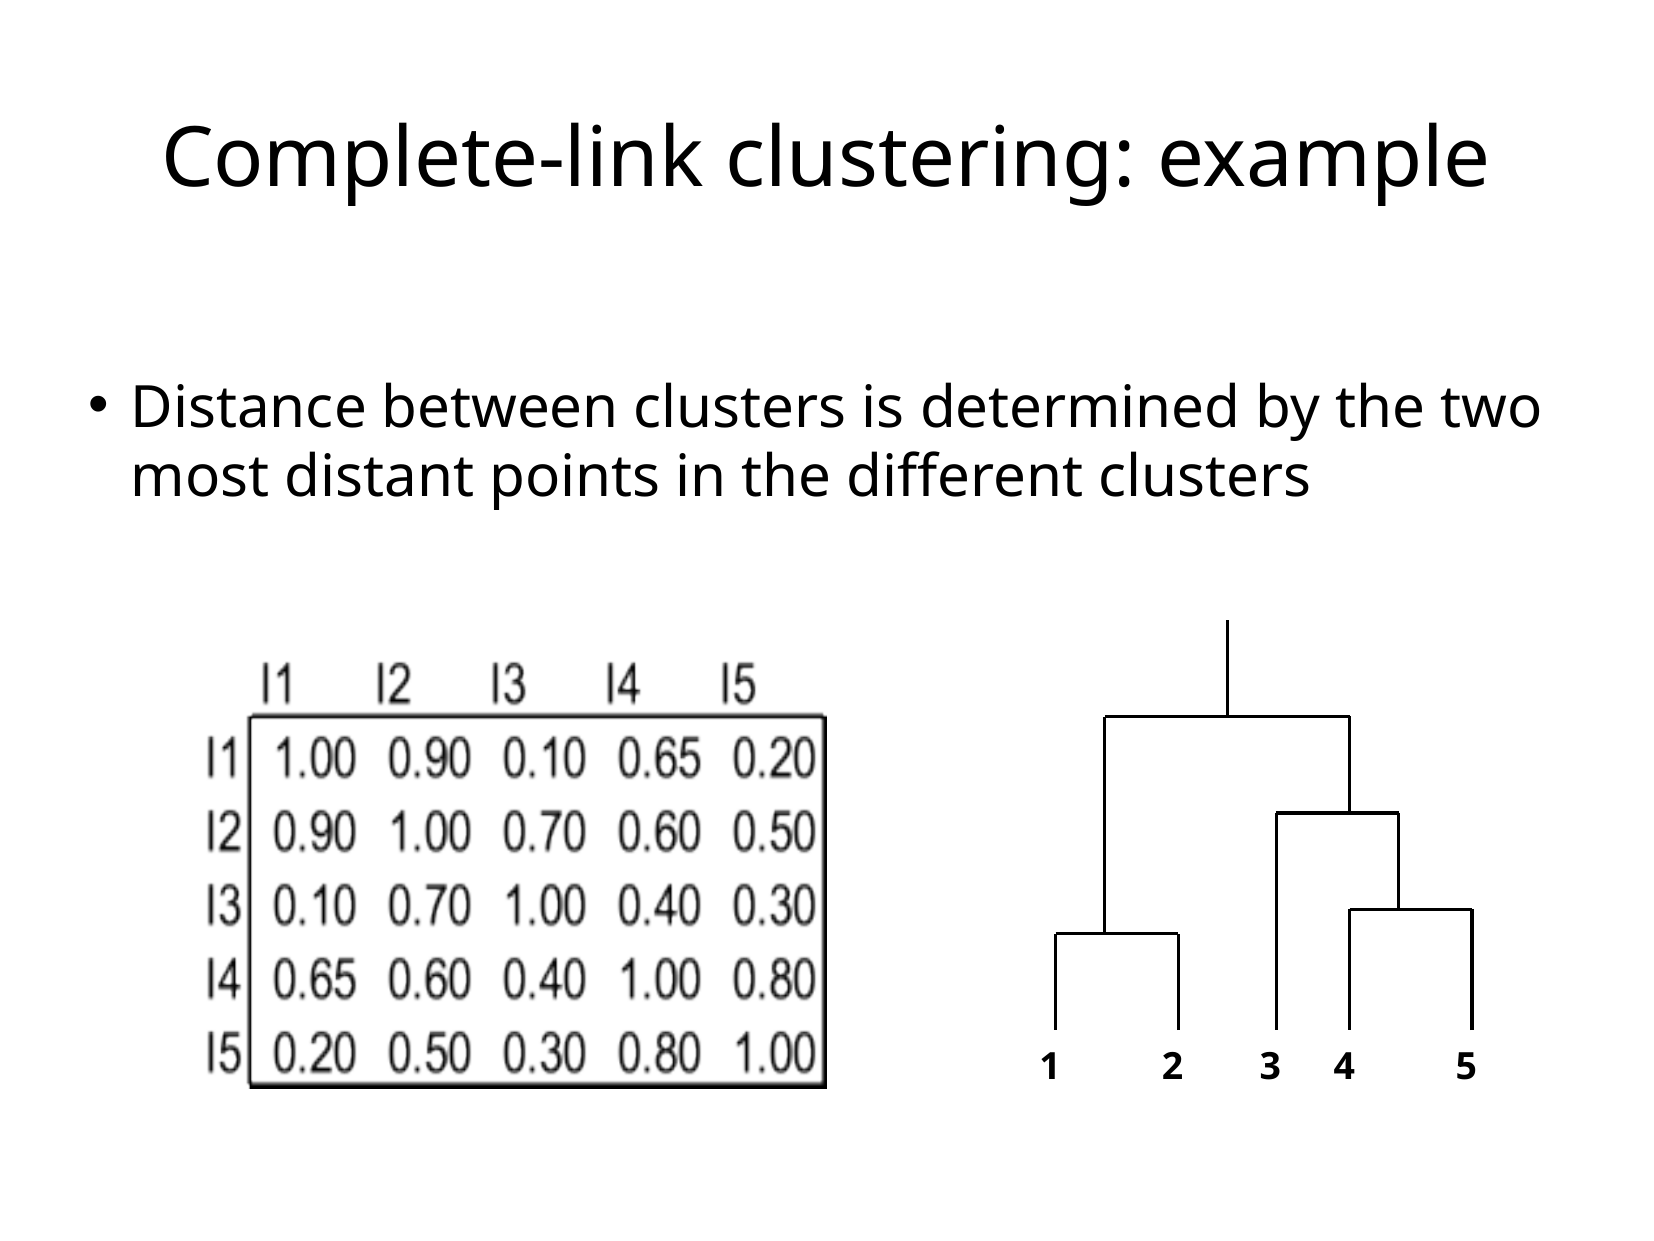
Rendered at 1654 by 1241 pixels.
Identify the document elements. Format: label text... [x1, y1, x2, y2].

text_box 4 [1327, 1035, 1362, 1094]
picture [41, 643, 827, 1089]
text_box 5 [1449, 1035, 1484, 1094]
text_box 1 [1033, 1035, 1068, 1094]
text_box 2 [1155, 1035, 1190, 1094]
text_box 3 [1253, 1035, 1288, 1094]
title Complete-link clustering: example [82, 16, 1571, 290]
list Distance between clusters is determined by the two most distant points in the different clusters [82, 362, 1571, 1241]
